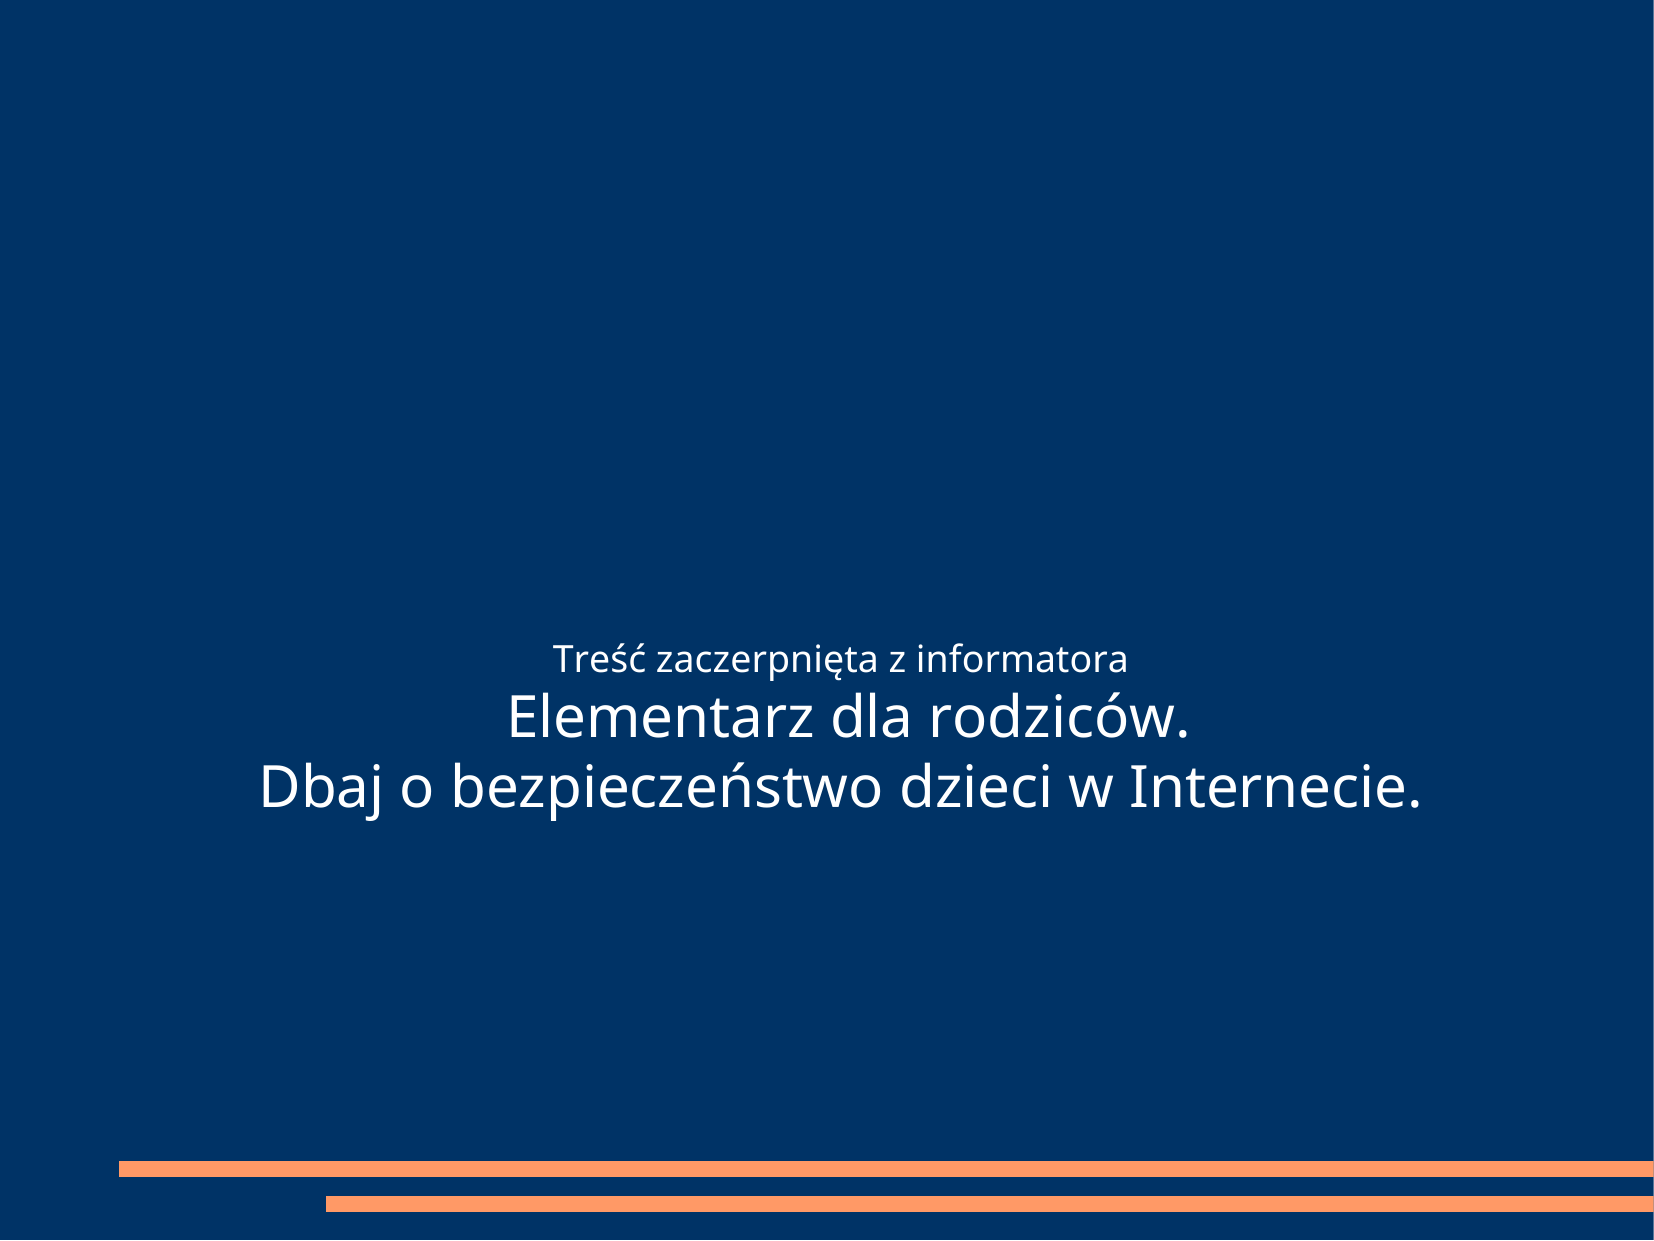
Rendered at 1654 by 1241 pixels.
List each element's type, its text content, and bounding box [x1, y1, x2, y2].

subtitle Treść zaczerpnięta z informatora Elementarz dla rodziców. Dbaj o bezpieczeństwo dzieci w Internecie. [121, 322, 1561, 1132]
